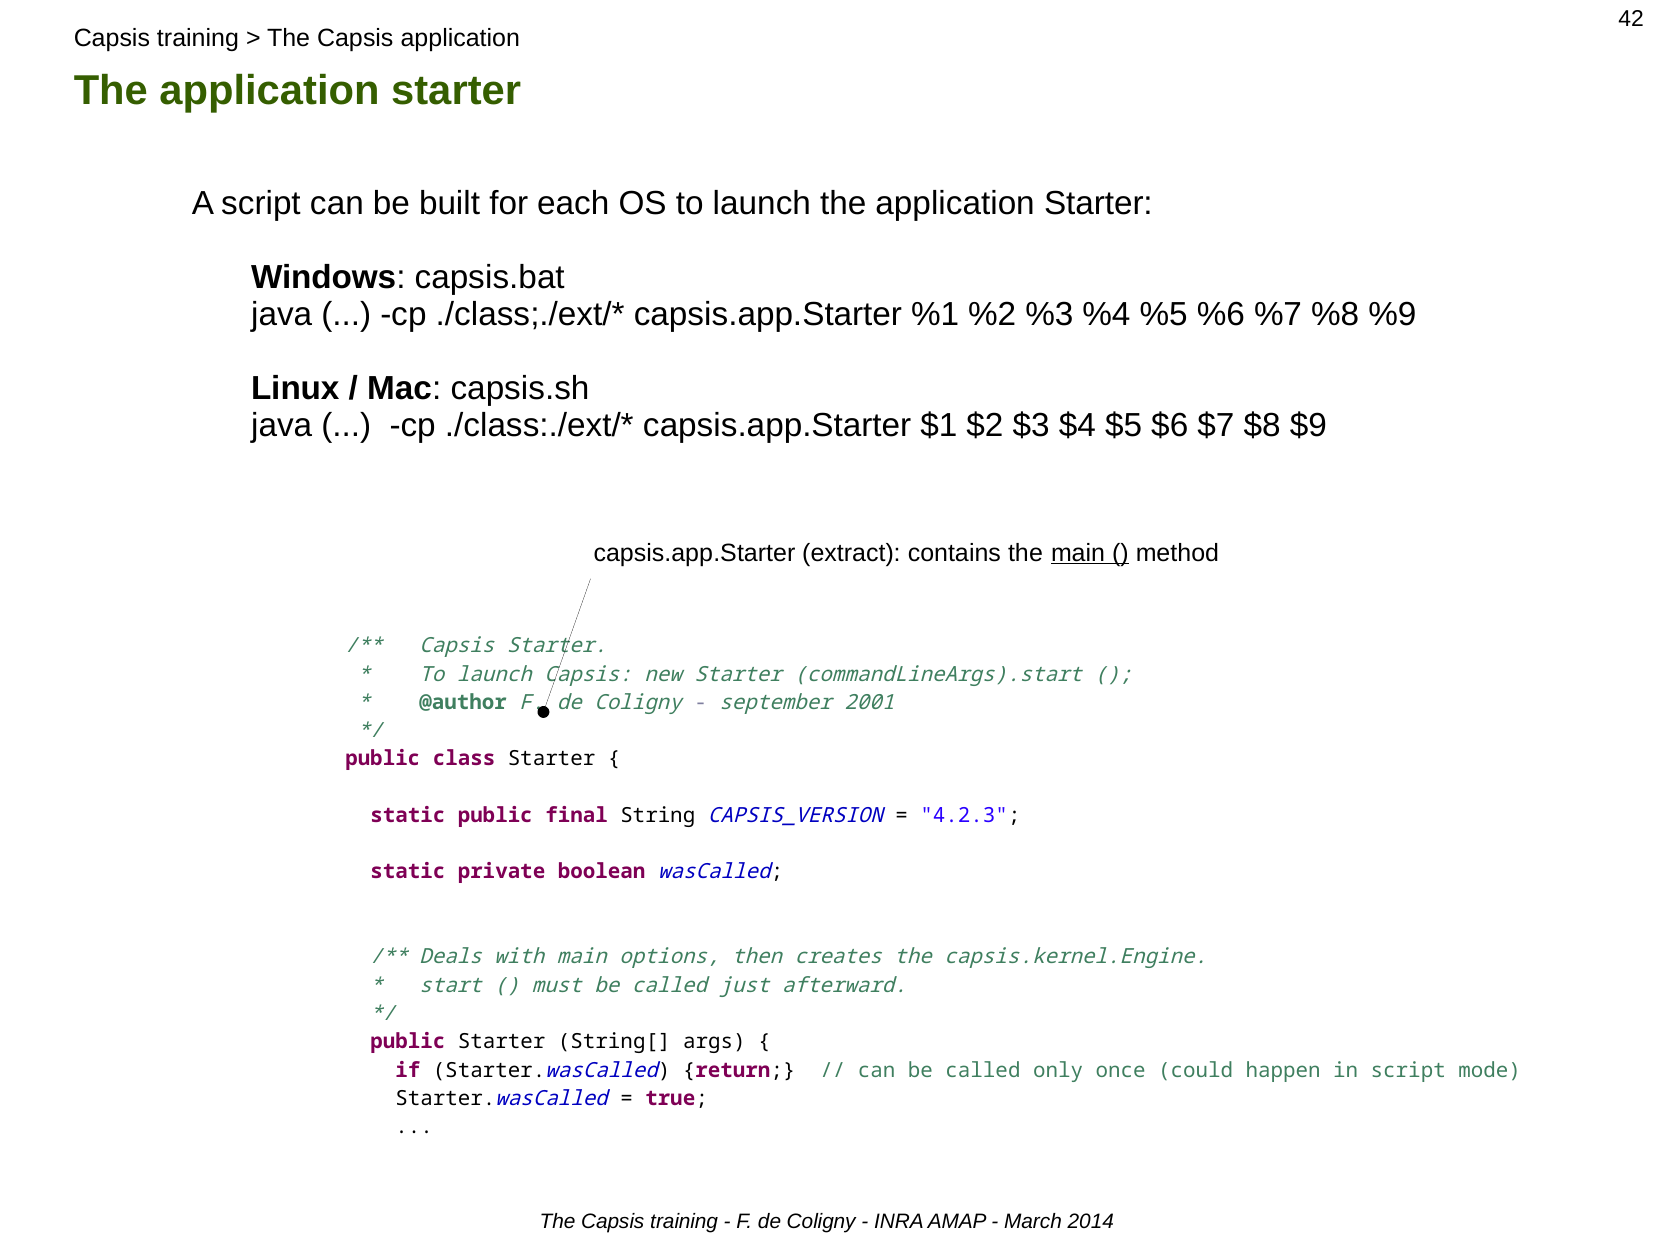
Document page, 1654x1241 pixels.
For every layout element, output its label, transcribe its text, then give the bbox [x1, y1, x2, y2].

text_box The Capsis training - F. de Coligny - INRA AMAP - March 2014 [0, 1201, 1654, 1241]
text_box /** Capsis Starter. * To launch Capsis: new Starter (commandLineArgs).start (); * @author F. de Coligny - september 2001 */ public class Starter { static public final String CAPSIS_VERSION = "4.2.3"; static private boolean wasCalled; /** Deals with main options, then creates the capsis.kernel.Engine. * start () must be called just afterward. */ public Starter (String[] args) { if (Starter.wasCalled) {return;} // can be called only once (could happen in script mode) Starter.wasCalled = true; ... [330, 623, 1654, 1079]
text_box capsis.app.Starter (extract): contains the main () method [578, 531, 1288, 575]
text_box The application starter [59, 59, 1344, 121]
text_box Capsis training > The Capsis application [59, 16, 1004, 59]
text_box A script can be built for each OS to launch the application Starter: Windows: capsis.bat java (...) -cp ./class;./ext/* capsis.app.Starter %1 %2 %3 %4 %5 %6 %7 %8 %9 Linux / Mac: capsis.sh java (...) -cp ./class:./ext/* capsis.app.Starter $1 $2 $3 $4 $5 $6 $7 $8 $9 [177, 177, 1622, 455]
